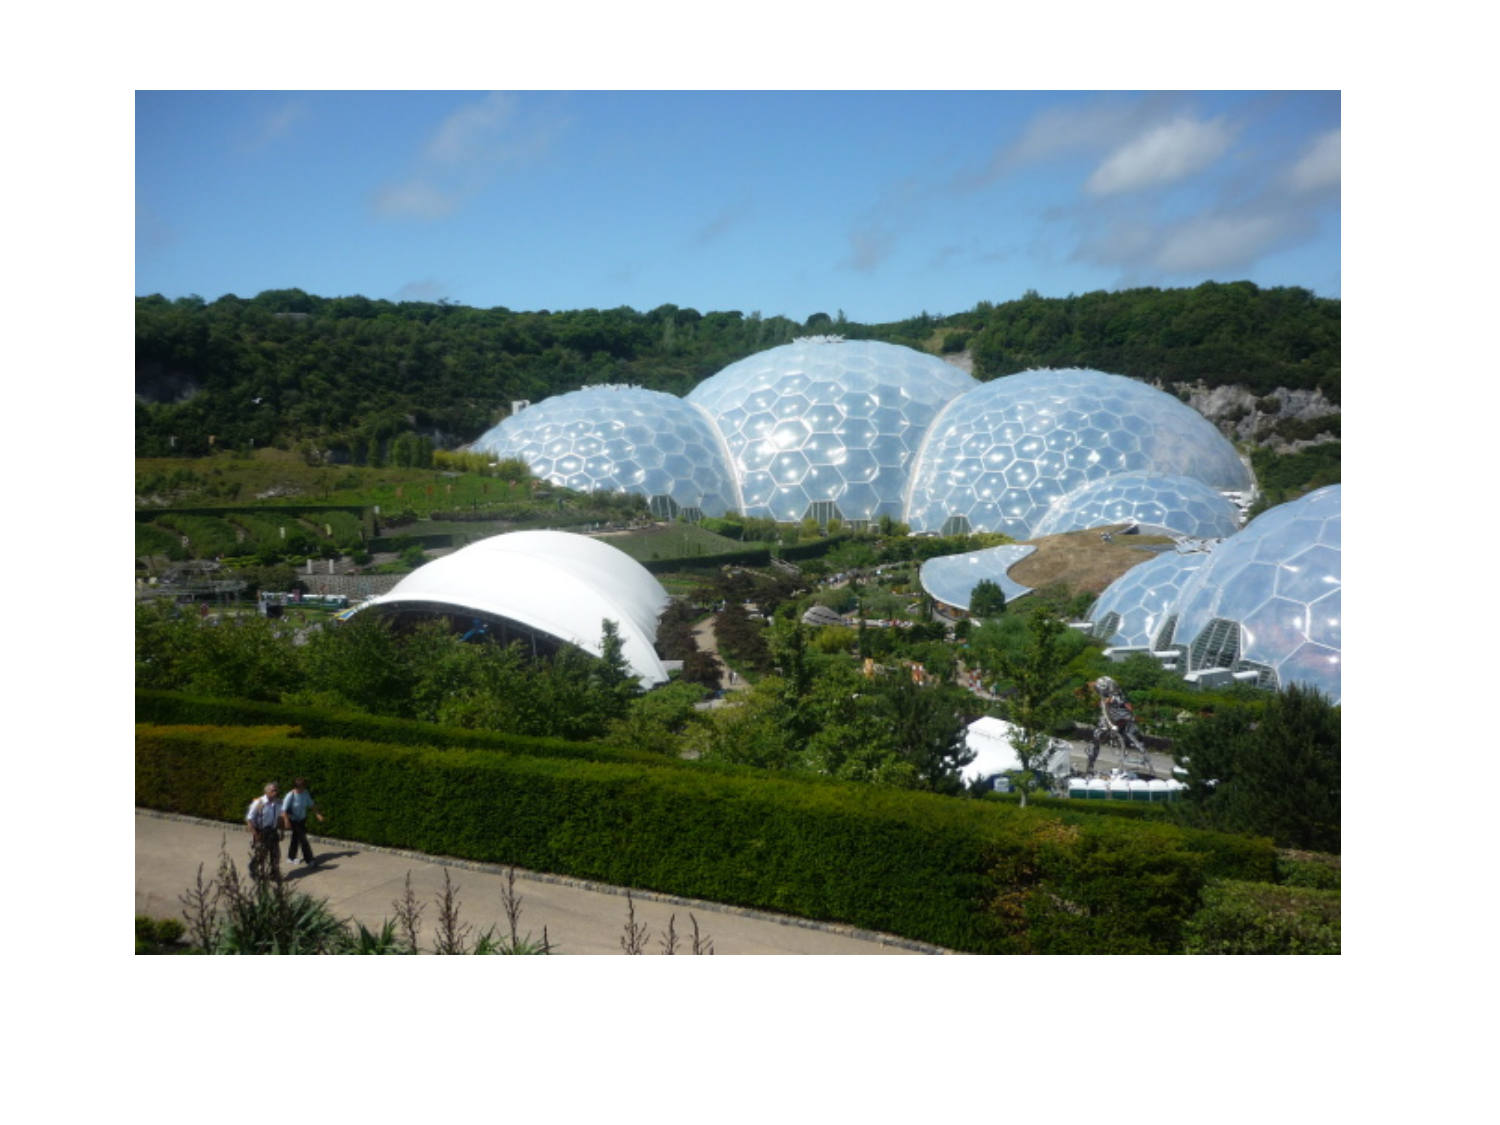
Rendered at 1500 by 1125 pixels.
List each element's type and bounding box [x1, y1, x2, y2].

picture [135, 90, 1341, 955]
